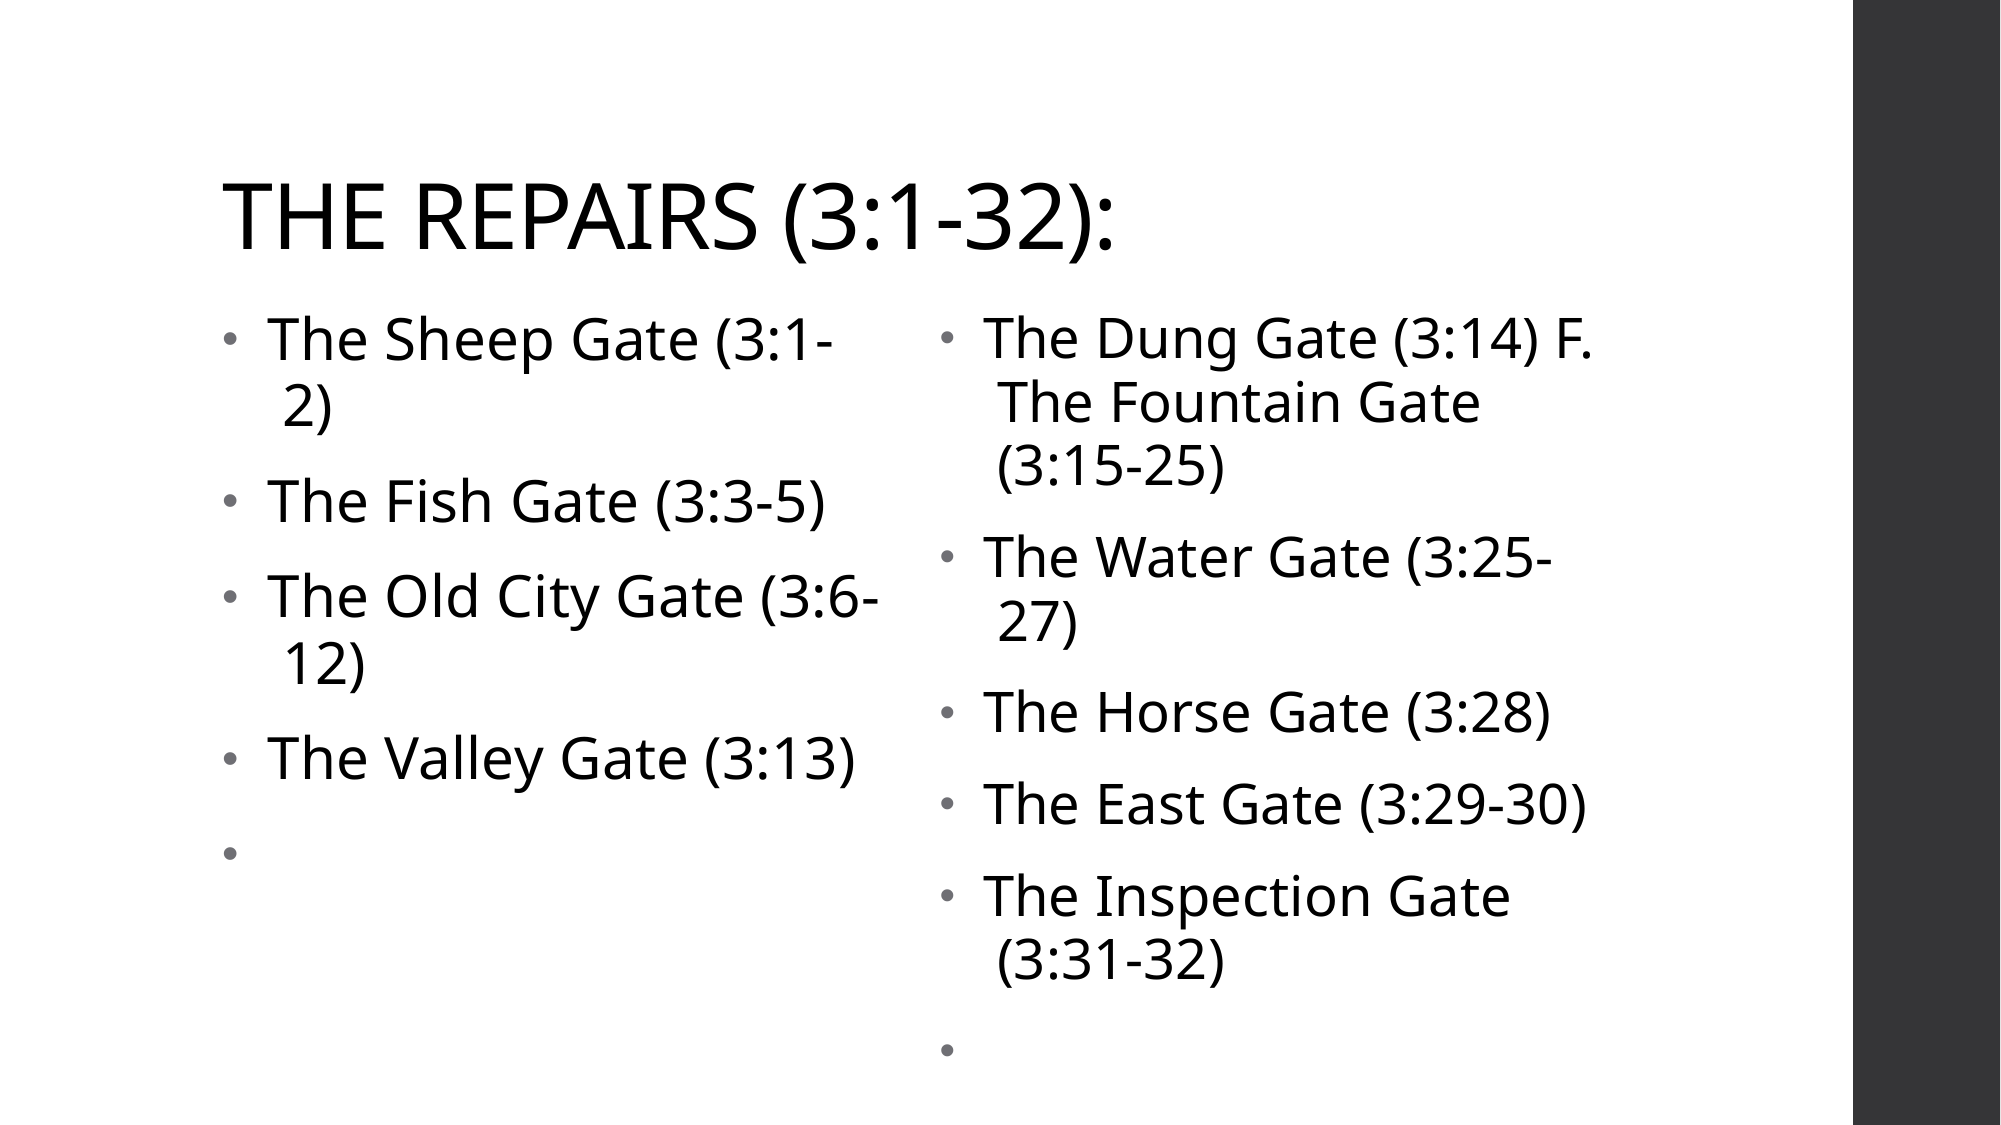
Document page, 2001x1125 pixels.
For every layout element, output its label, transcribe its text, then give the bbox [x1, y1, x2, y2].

list The Sheep Gate (3:1-2) The Fish Gate (3:3-5) The Old City Gate (3:6-12) The Valley Gate (3:13) [207, 299, 900, 1014]
list The Dung Gate (3:14) F. The Fountain Gate (3:15-25) The Water Gate (3:25-27) The Horse Gate (3:28) The East Gate (3:29-30) The Inspection Gate (3:31-32) [924, 299, 1617, 1014]
title THE REPAIRS (3:1-32): [206, 60, 1797, 278]
